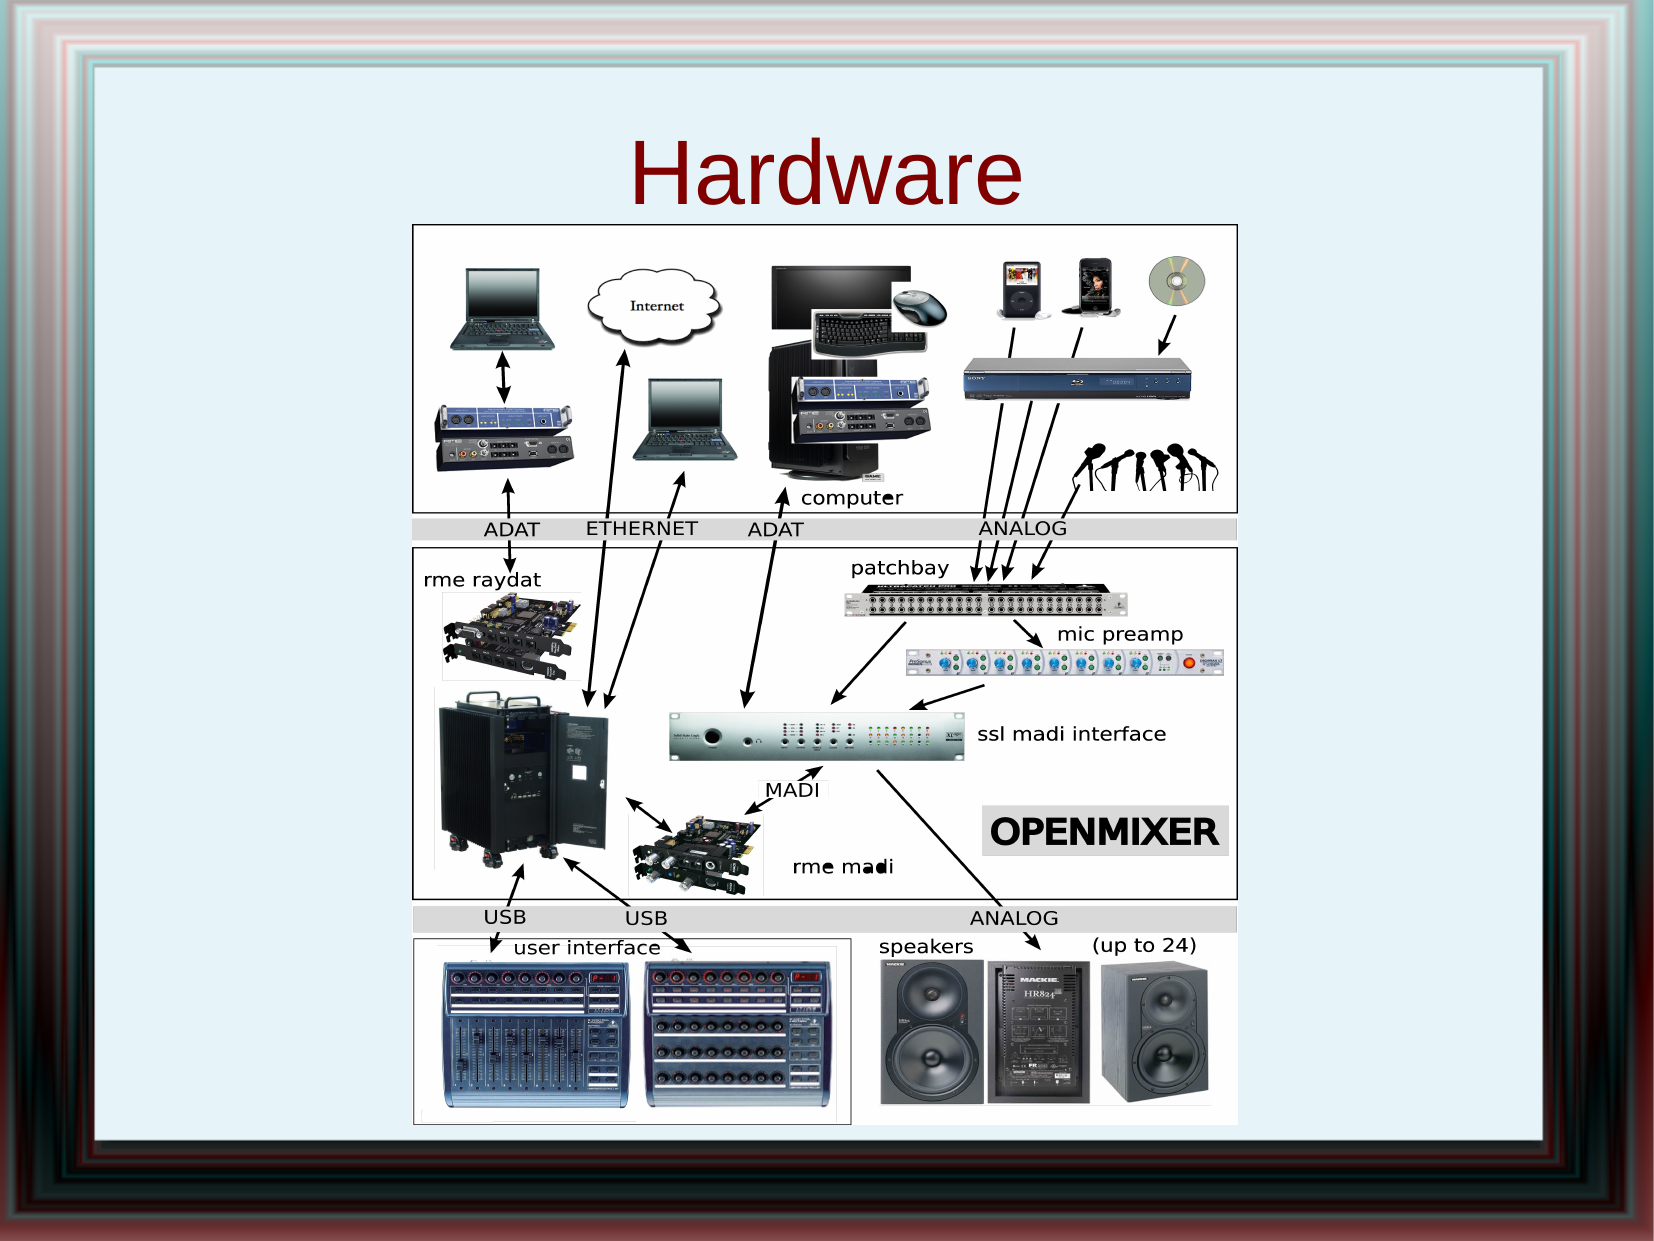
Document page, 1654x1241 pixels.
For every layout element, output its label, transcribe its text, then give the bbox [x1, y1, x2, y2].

picture [0, 0, 1654, 1241]
title Hardware [118, 95, 1536, 250]
